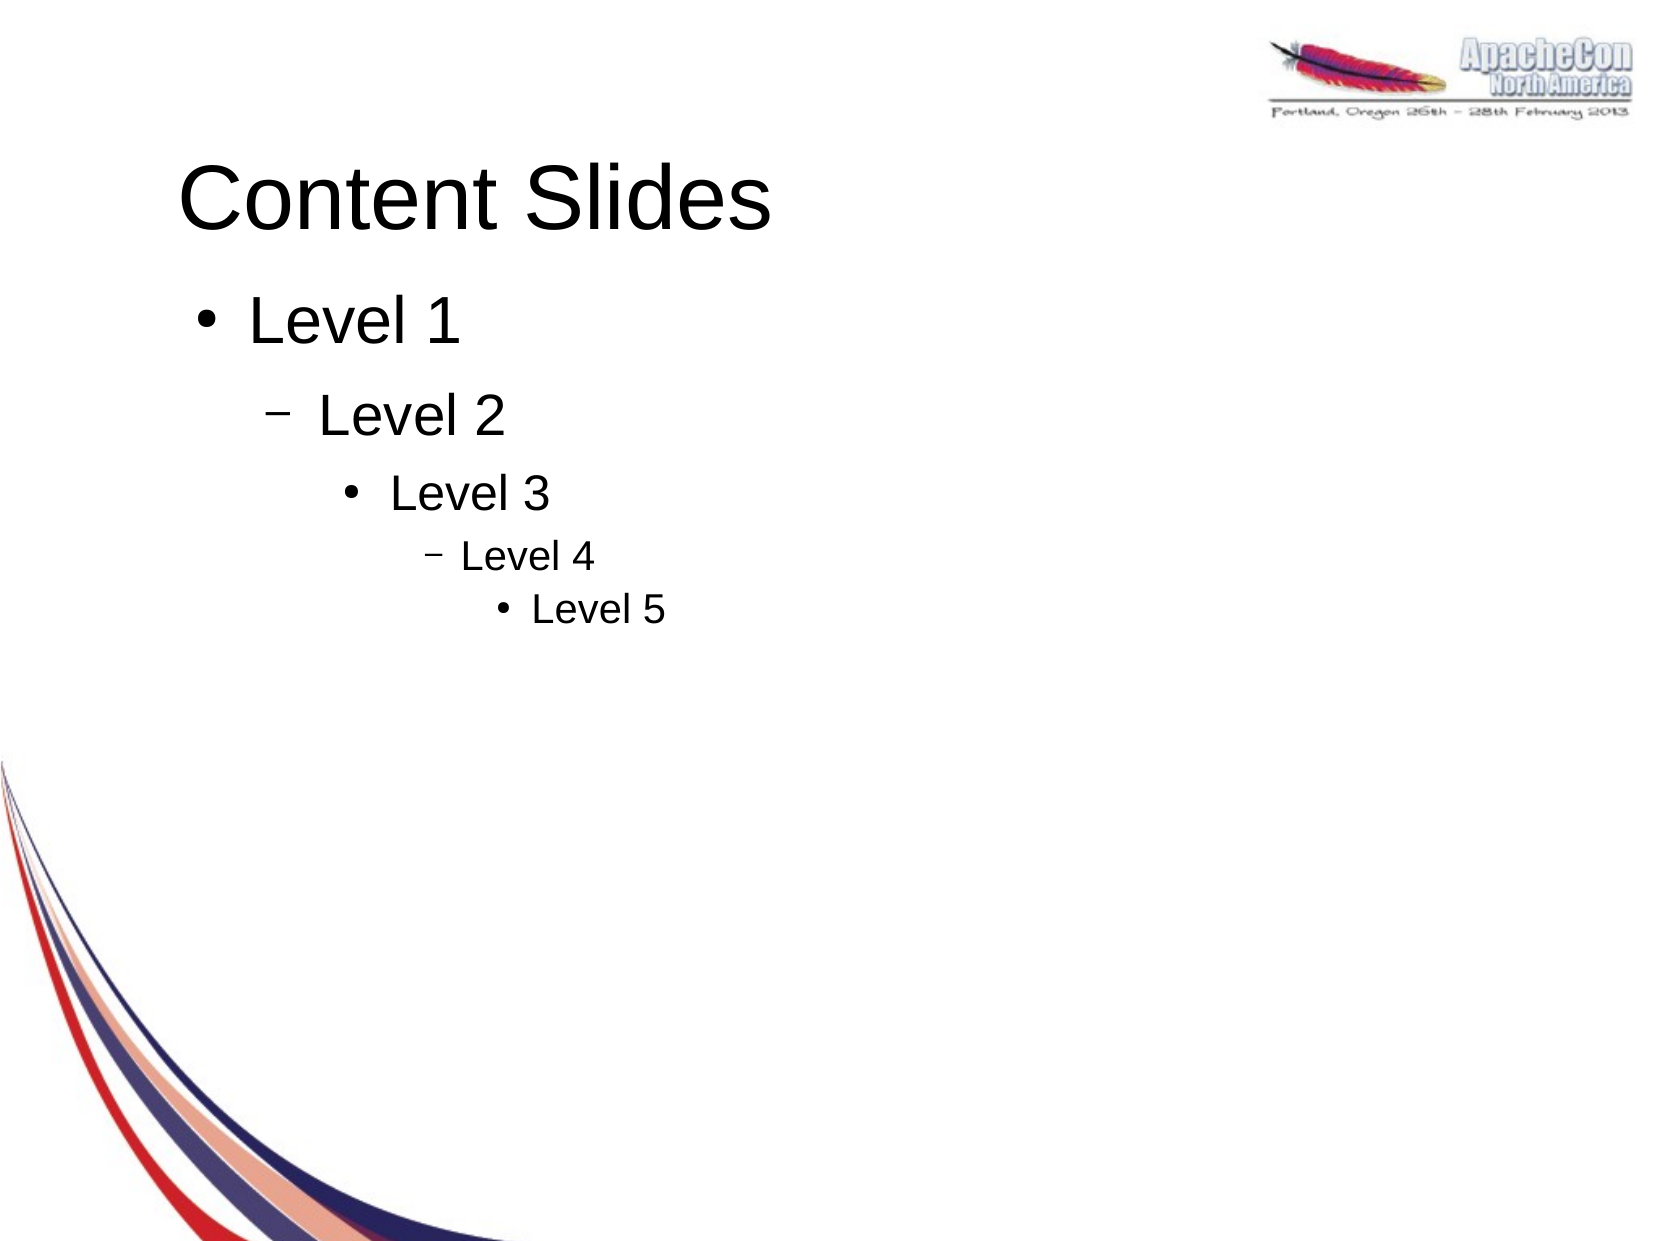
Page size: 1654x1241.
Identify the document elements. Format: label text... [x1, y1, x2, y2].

list Level 1 Level 2 Level 3 Level 4 Level 5 [177, 283, 1536, 990]
title Content Slides [177, 146, 1536, 250]
picture [0, 0, 1654, 1241]
